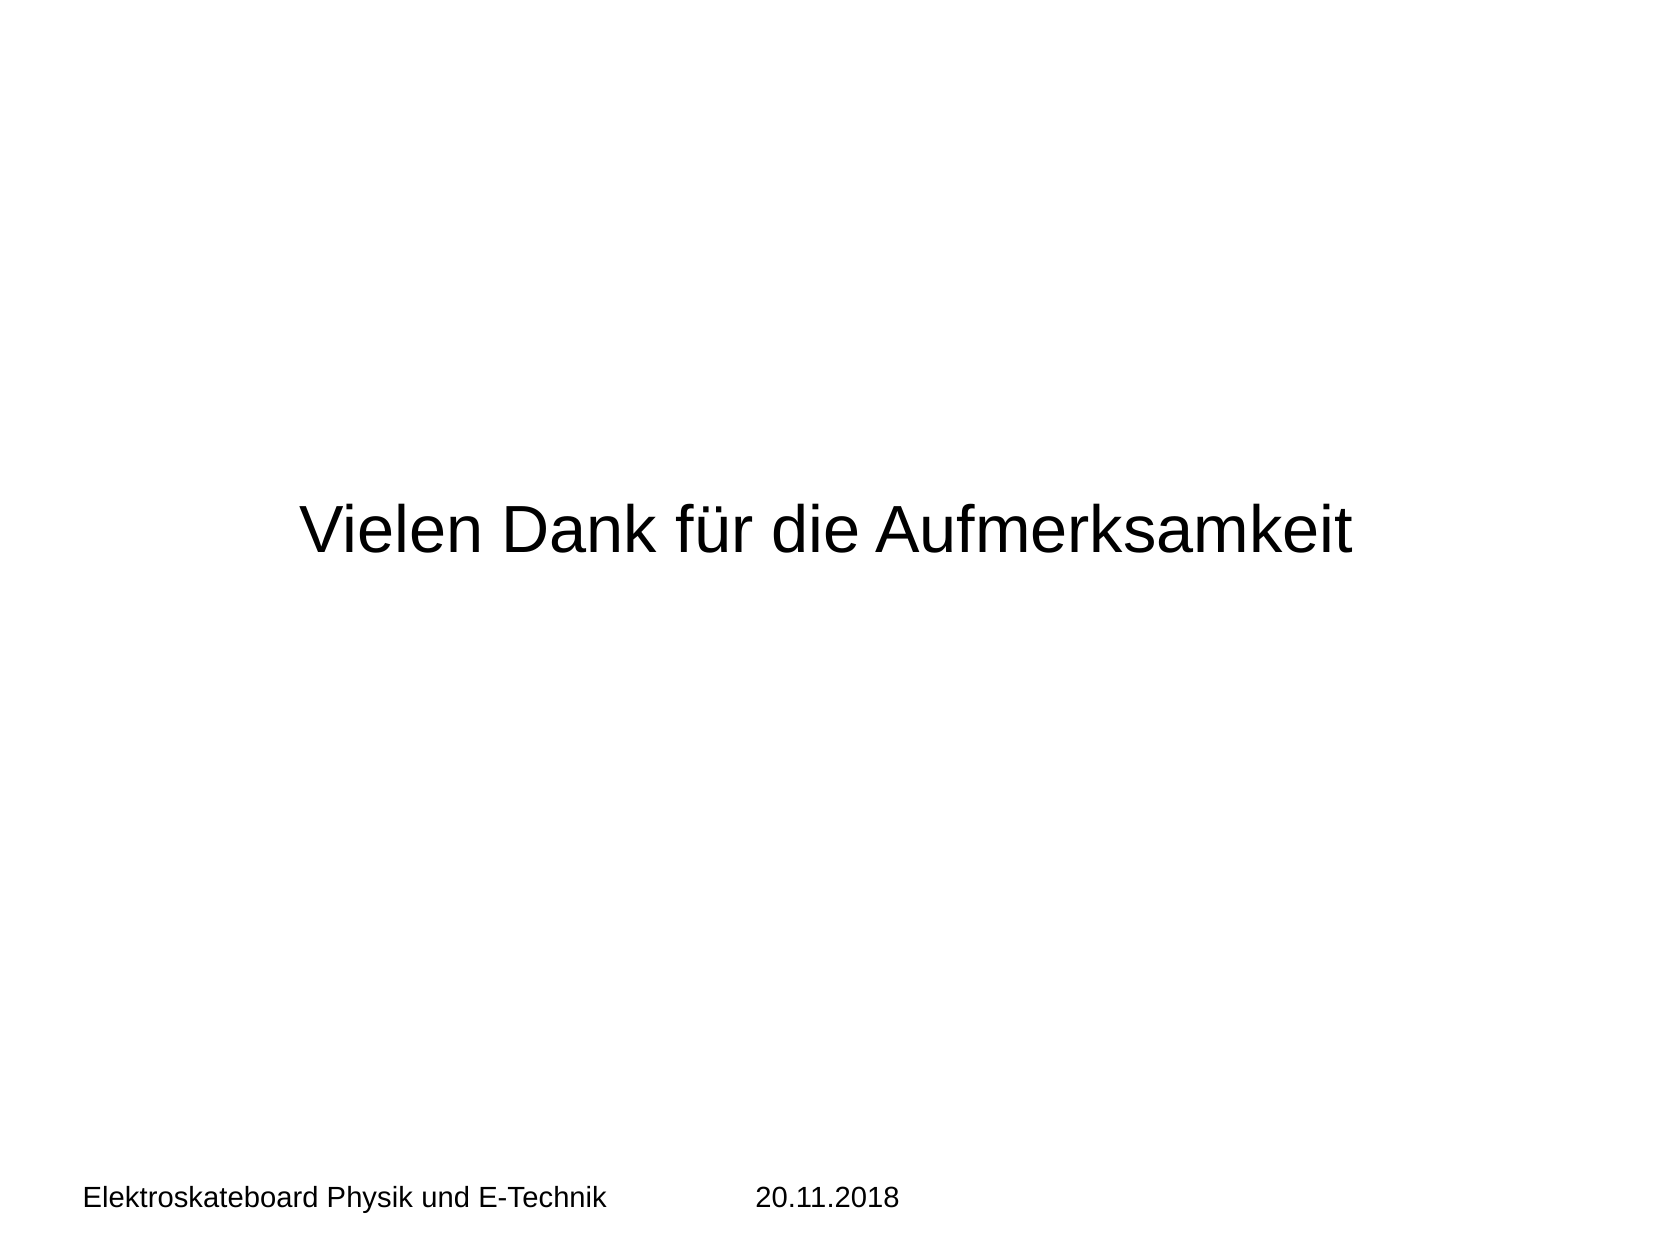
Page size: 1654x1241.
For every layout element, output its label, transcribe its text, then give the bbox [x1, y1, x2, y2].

subtitle Vielen Dank für die Aufmerksamkeit [82, 49, 1571, 1010]
